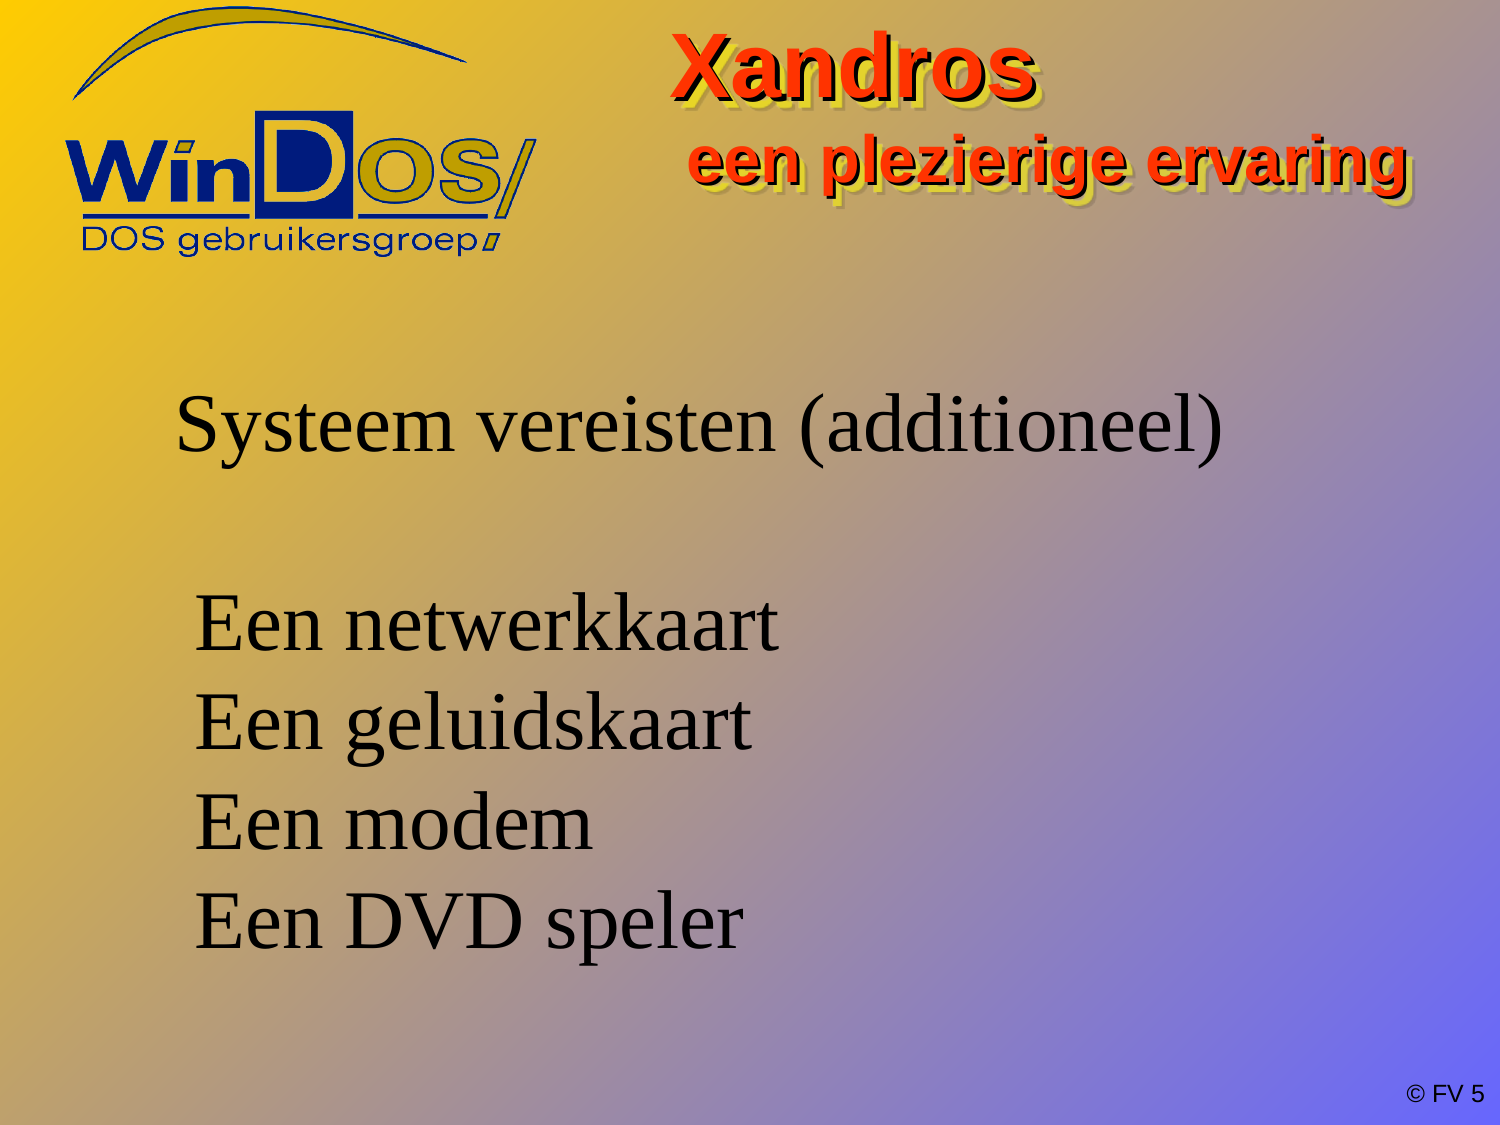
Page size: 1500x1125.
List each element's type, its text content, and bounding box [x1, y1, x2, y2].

text_box Xandros een plezierige ervaring [595, 0, 1500, 205]
text_box © FV <getal> [1352, 1070, 1500, 1125]
picture [65, 6, 537, 264]
text_box Systeem vereisten (additioneel) Een netwerkkaart Een geluidskaart Een modem Een DVD speler [159, 361, 1241, 977]
